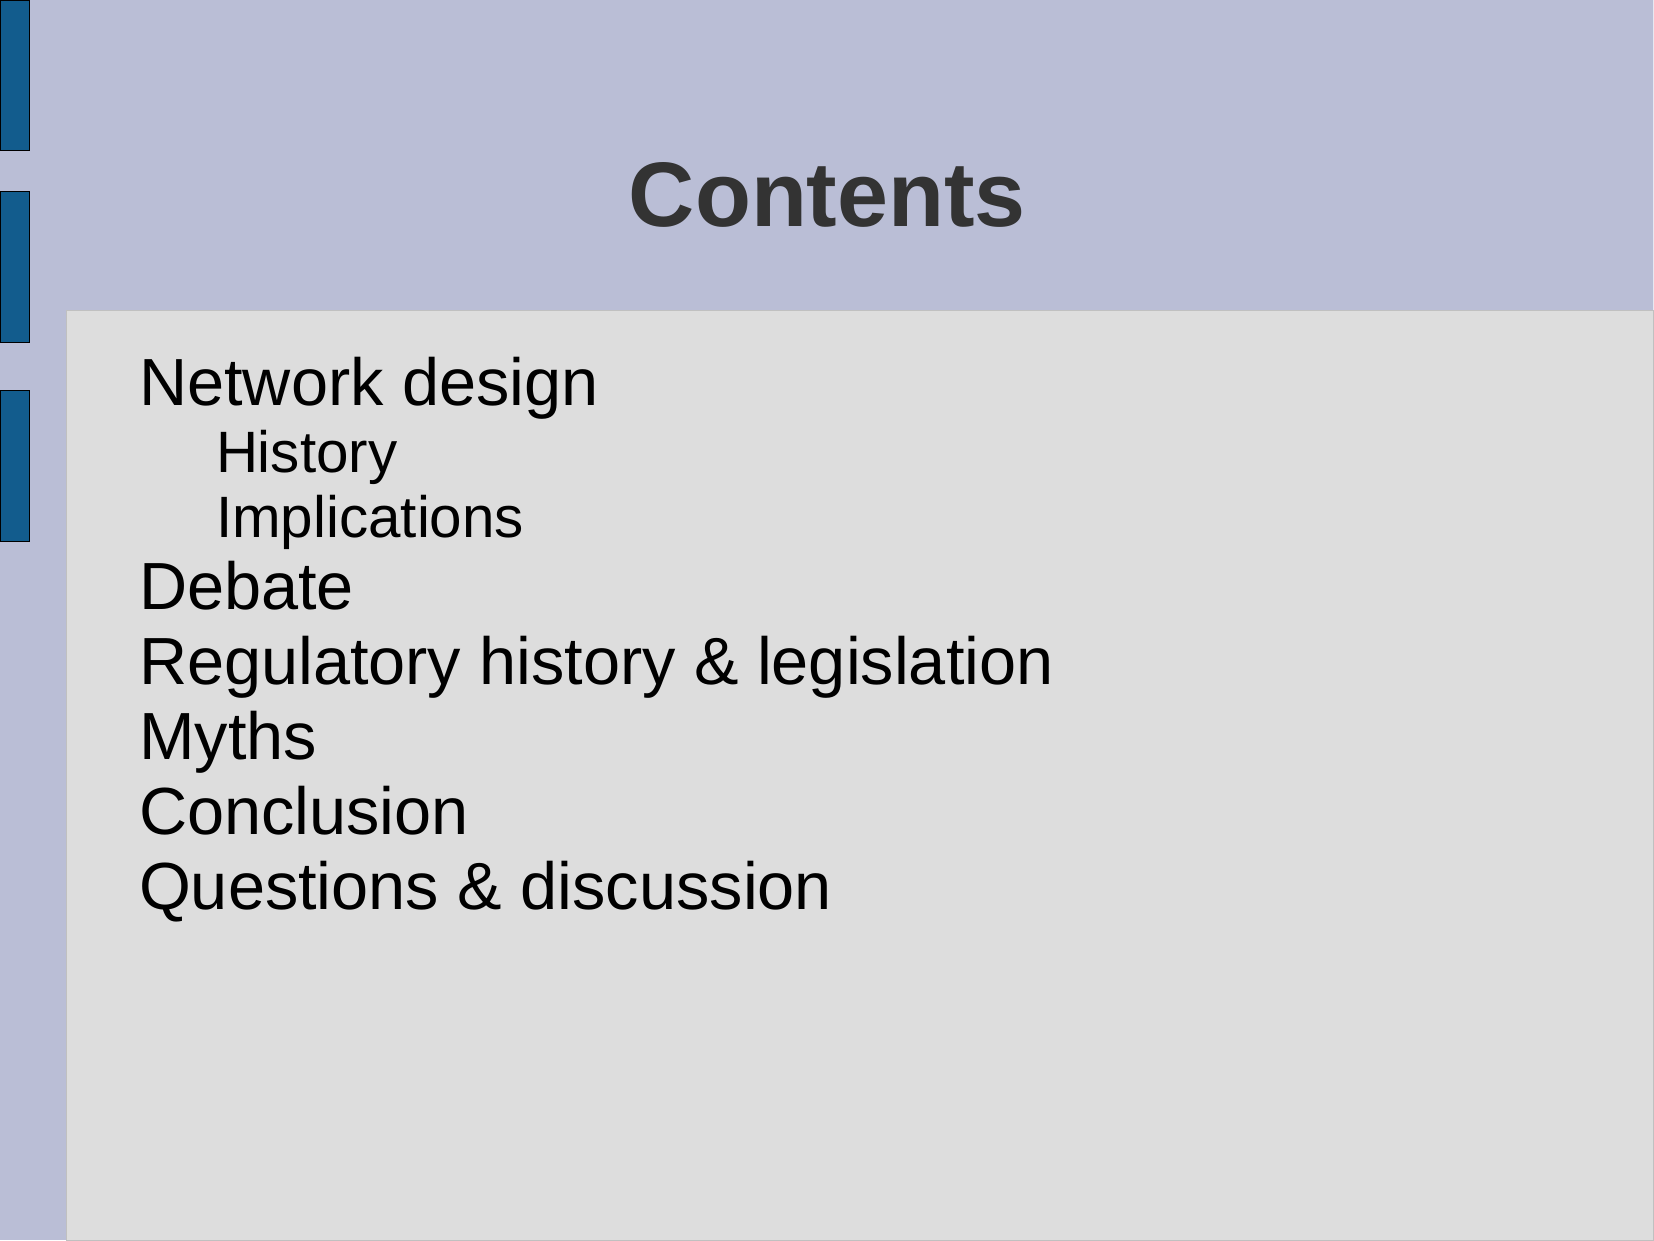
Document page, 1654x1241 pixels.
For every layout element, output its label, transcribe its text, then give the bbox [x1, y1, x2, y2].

list Network design History Implications Debate Regulatory history & legislation Myths Conclusion Questions & discussion [121, 344, 1534, 1127]
title Contents [121, 91, 1534, 299]
